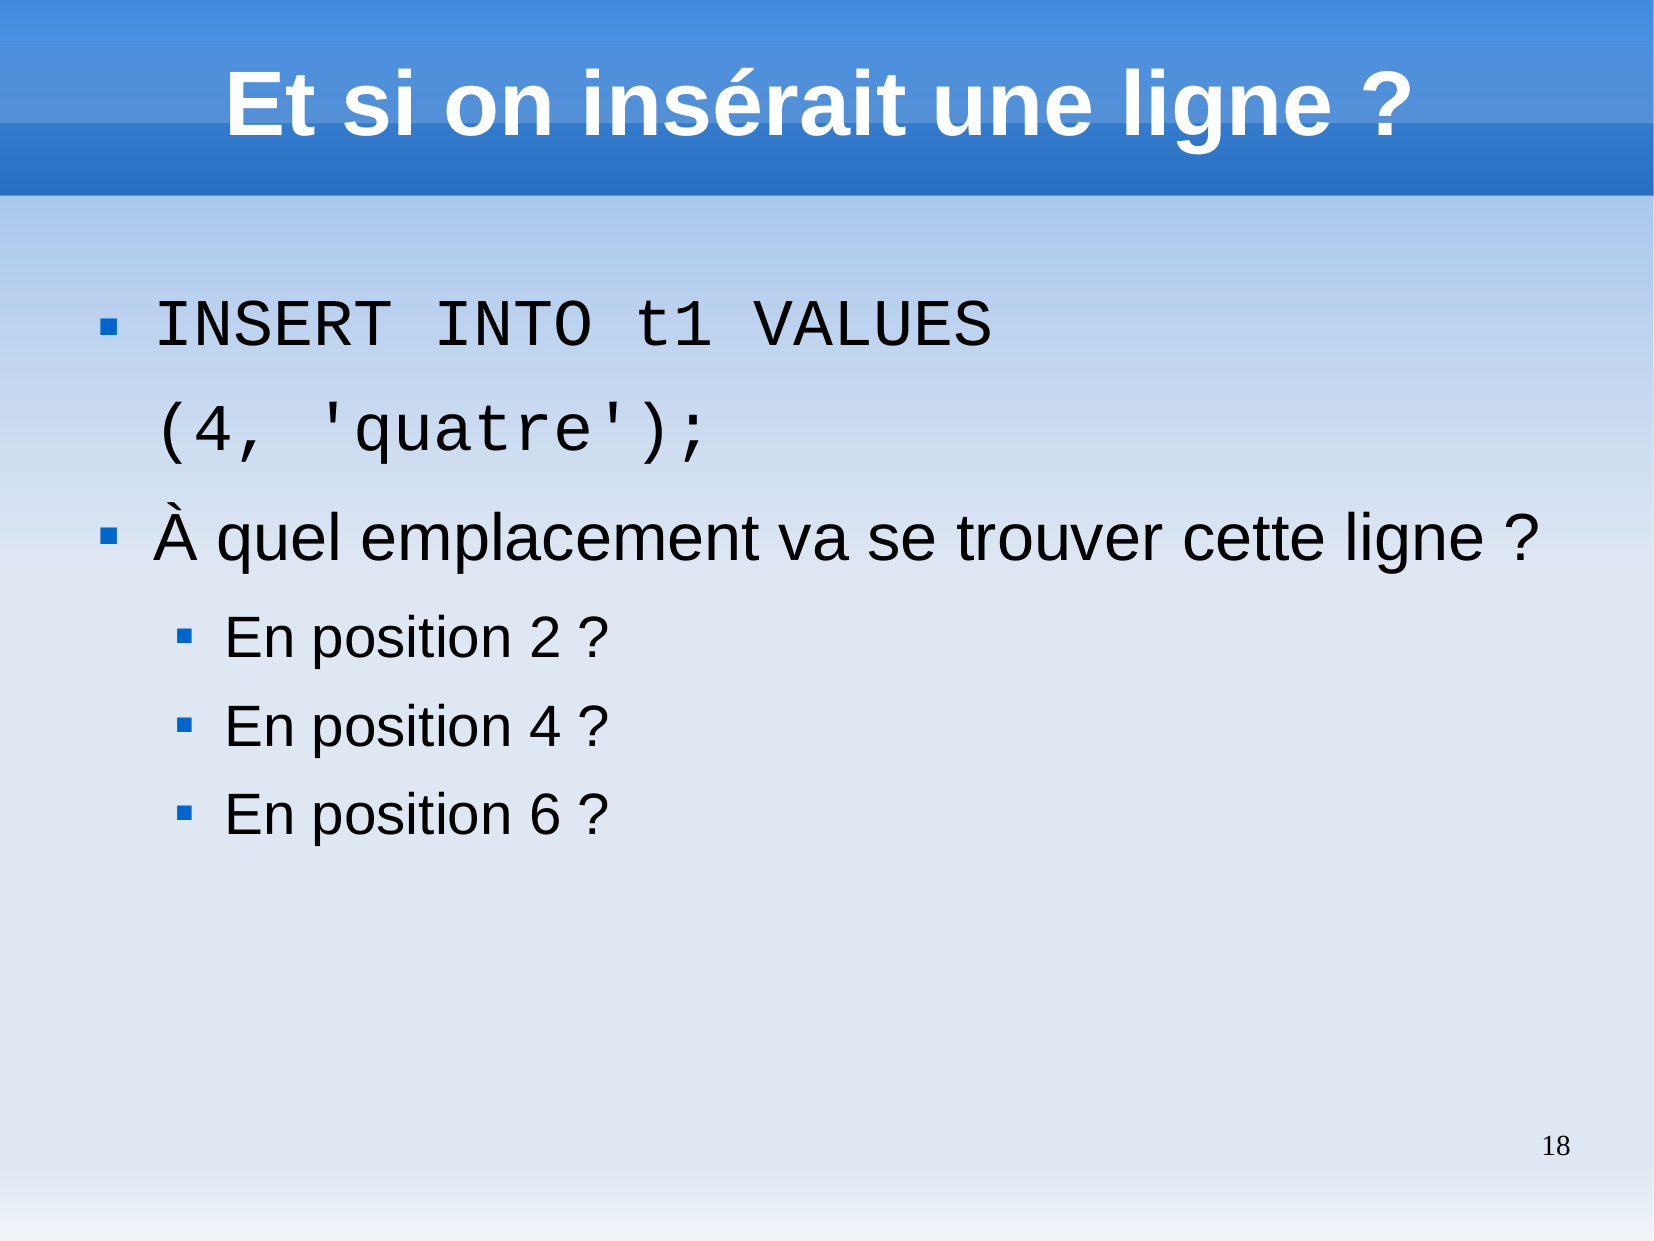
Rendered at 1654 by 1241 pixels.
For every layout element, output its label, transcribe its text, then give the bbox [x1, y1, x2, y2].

title Et si on insérait une ligne ? [76, 7, 1565, 200]
list INSERT INTO t1 VALUES (4, 'quatre'); À quel emplacement va se trouver cette ligne ? En position 2 ? En position 4 ? En position 6 ? [82, 290, 1571, 1094]
picture [0, 0, 1654, 1241]
